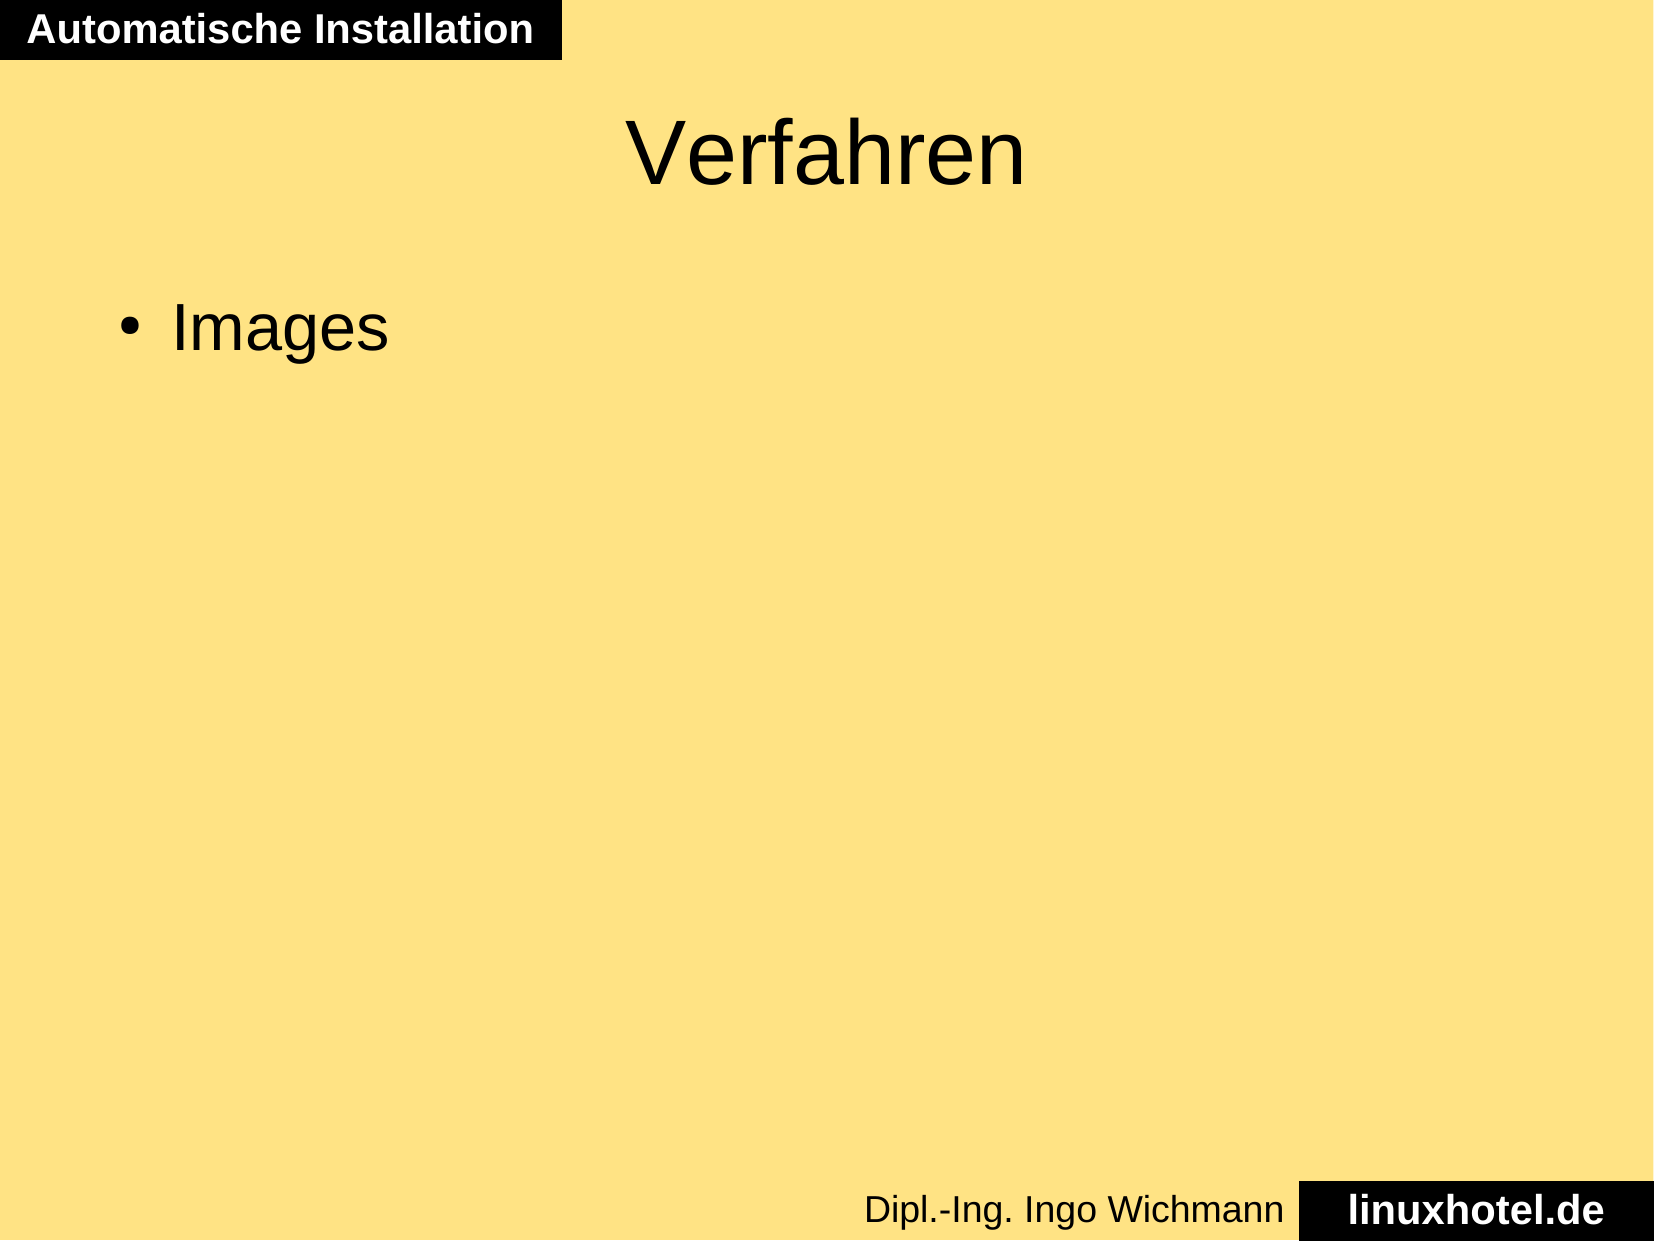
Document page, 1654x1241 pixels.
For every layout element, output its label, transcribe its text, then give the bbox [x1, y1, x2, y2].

title Verfahren [82, 49, 1571, 257]
text_box Dipl.-Ing. Ingo Wichmann [849, 1181, 1300, 1238]
text_box linuxhotel.de [1299, 1181, 1654, 1241]
text_box Automatische Installation [0, 0, 562, 60]
list Images [82, 290, 809, 1109]
